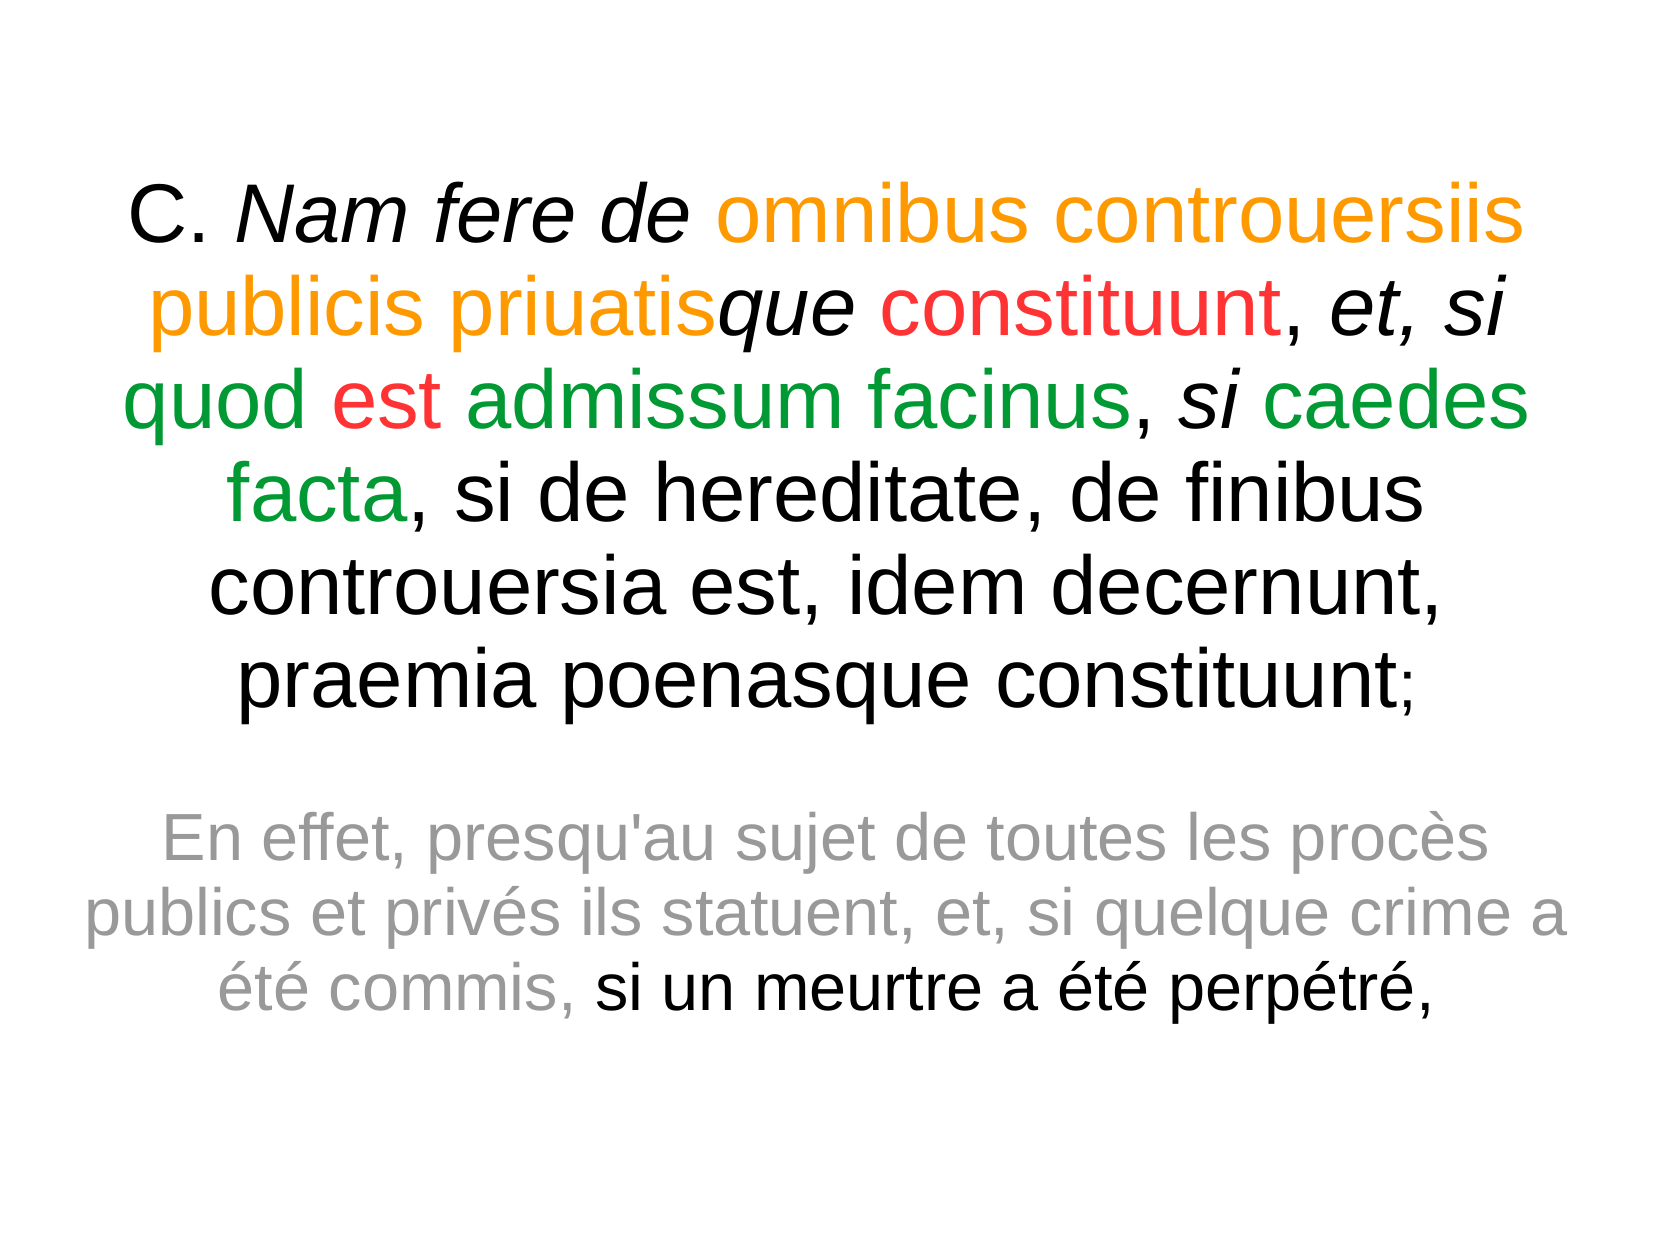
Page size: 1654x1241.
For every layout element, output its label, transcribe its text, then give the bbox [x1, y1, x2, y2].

subtitle C. Nam fere de omnibus controuersiis publicis priuatisque constituunt, et, si quod est admissum facinus, si caedes facta, si de hereditate, de finibus controuersia est, idem decernunt, praemia poenasque constituunt; En effet, presqu'au sujet de toutes les procès publics et privés ils statuent, et, si quelque crime a été commis, si un meurtre a été perpétré, [82, 82, 1571, 1109]
